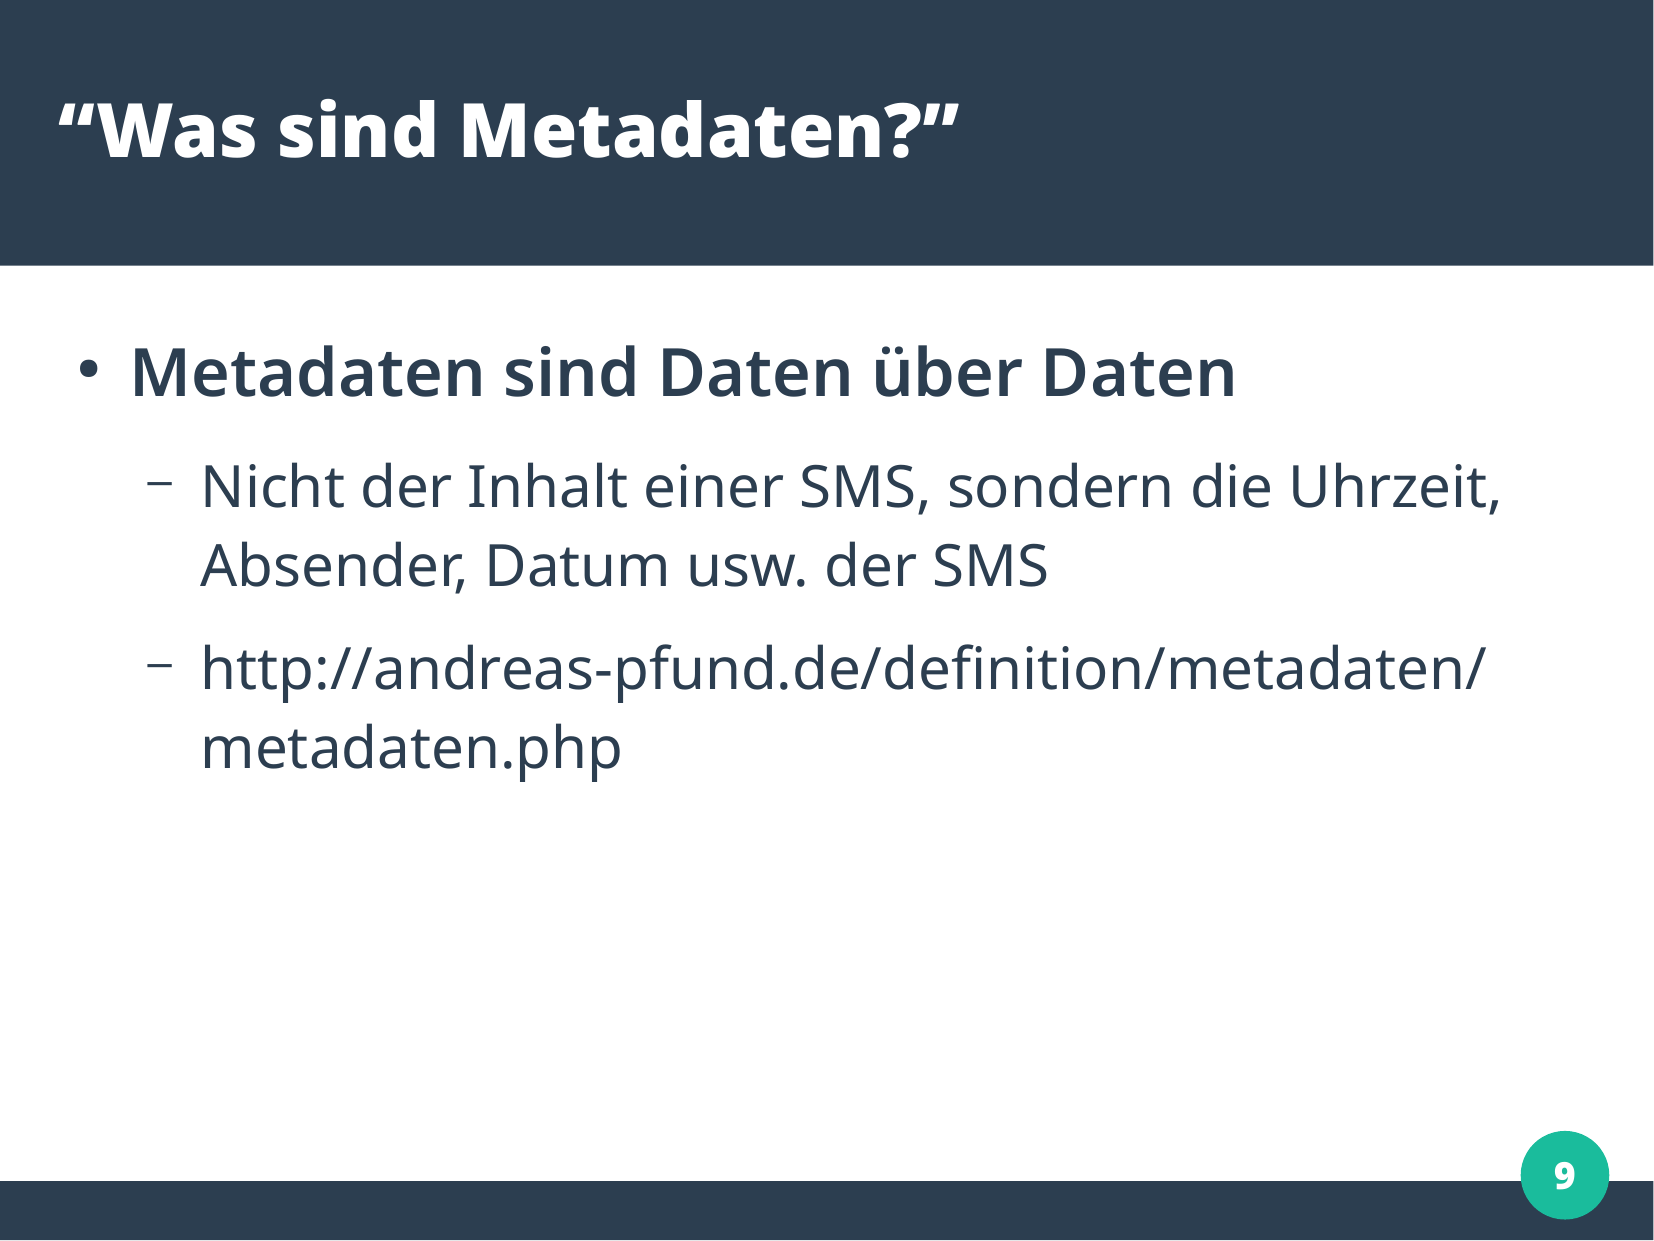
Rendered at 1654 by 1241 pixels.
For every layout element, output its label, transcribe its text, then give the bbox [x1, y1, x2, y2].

list Metadaten sind Daten über Daten Nicht der Inhalt einer SMS, sondern die Uhrzeit, Absender, Datum usw. der SMS http://andreas-pfund.de/definition/metadaten/metadaten.php [59, 324, 1595, 1152]
title “Was sind Metadaten?” [59, 49, 1595, 207]
